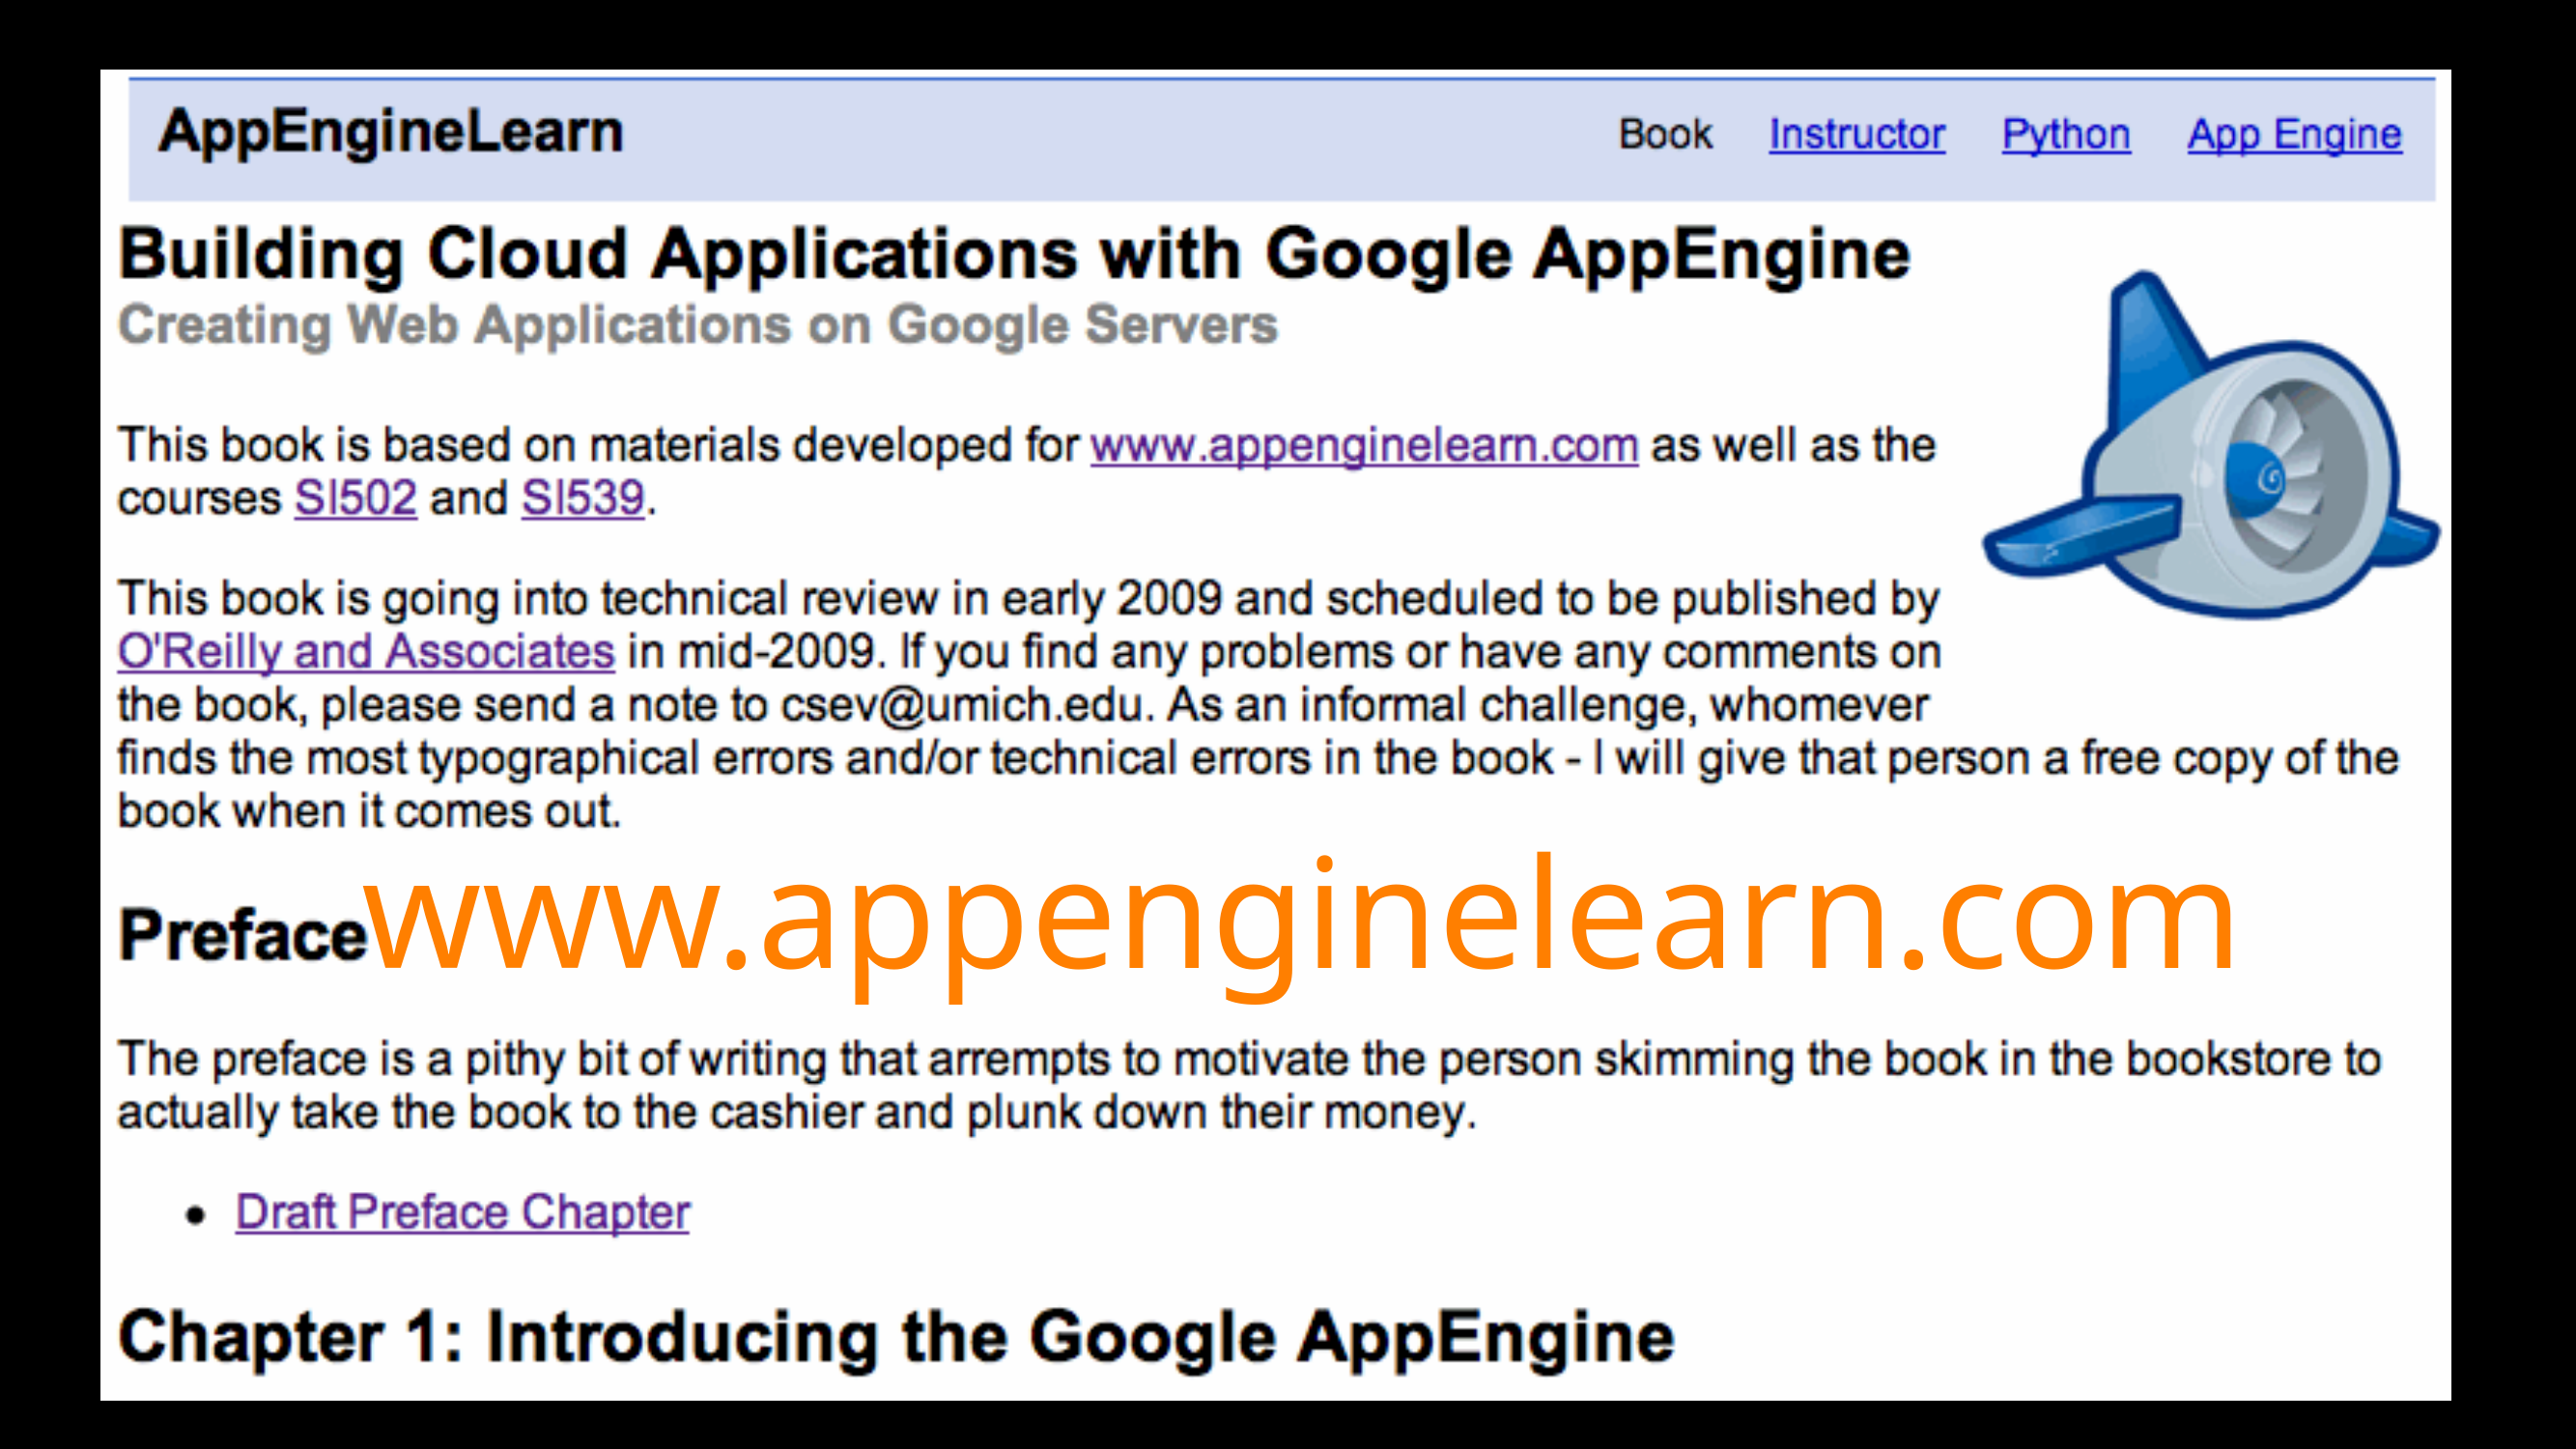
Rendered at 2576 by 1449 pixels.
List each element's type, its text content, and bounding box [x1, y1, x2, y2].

picture [100, 70, 2451, 1401]
title www.appenginelearn.com [199, 726, 2407, 1092]
